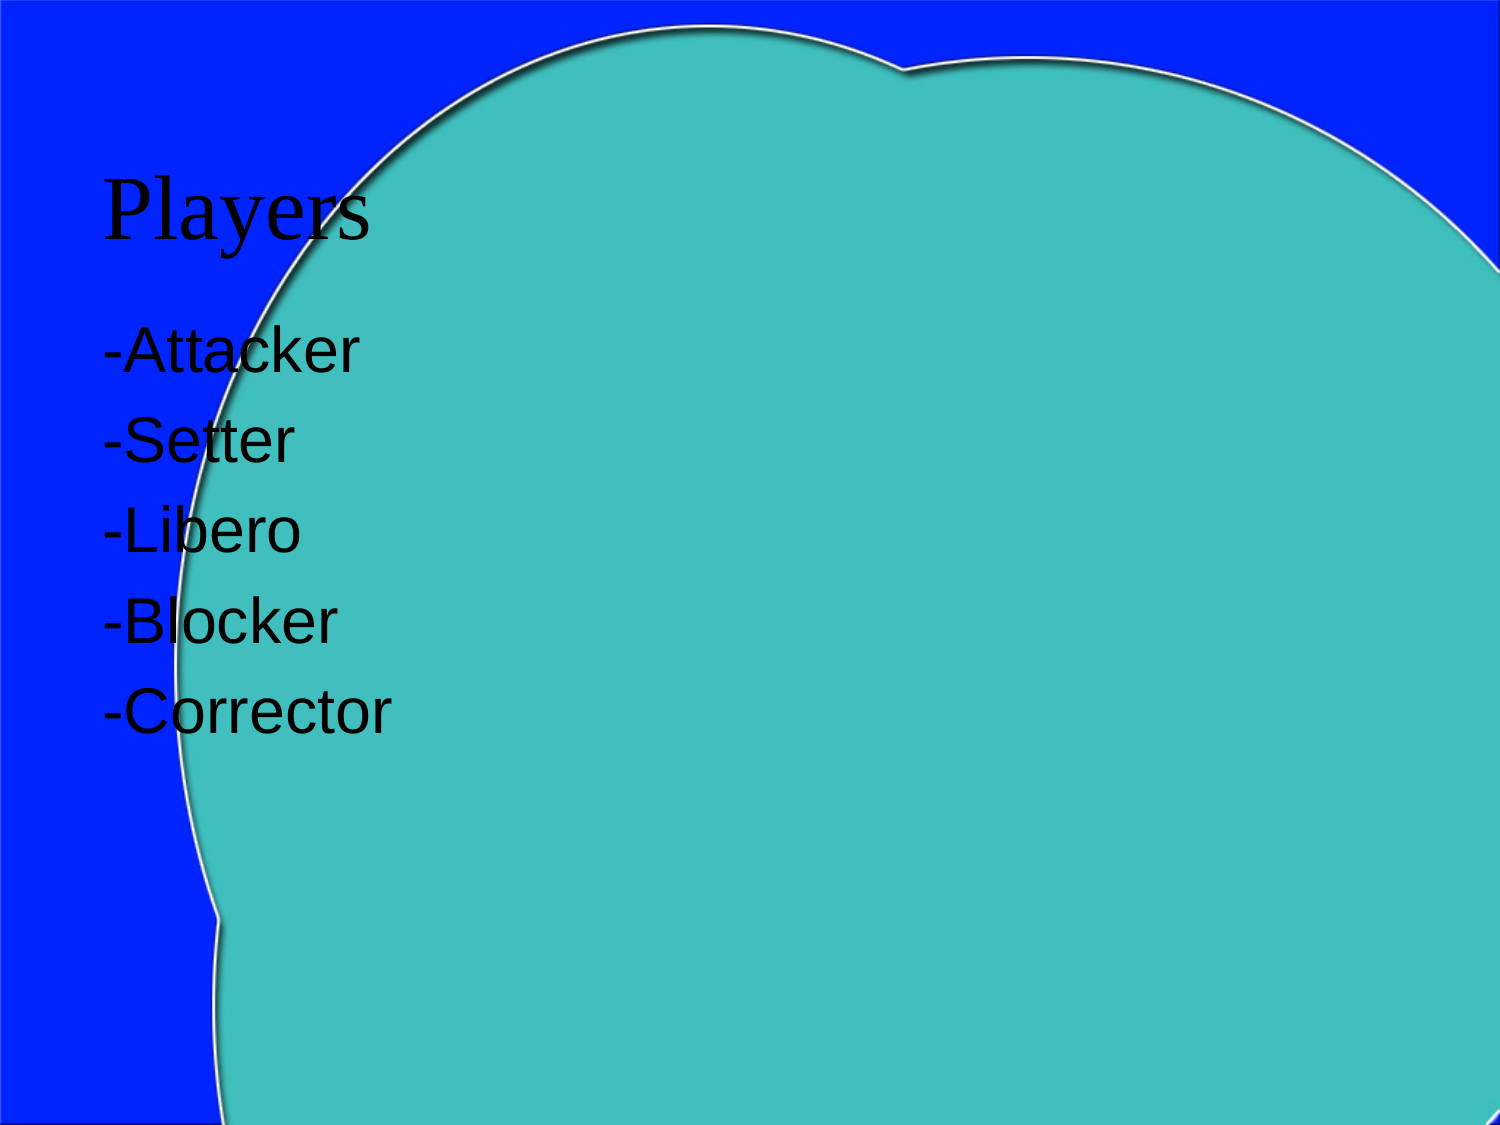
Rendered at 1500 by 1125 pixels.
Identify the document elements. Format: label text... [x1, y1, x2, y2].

list -Attacker -Setter -Libero -Blocker -Corrector [87, 299, 1425, 963]
title Players [87, 77, 1425, 266]
picture [0, 0, 1500, 1125]
